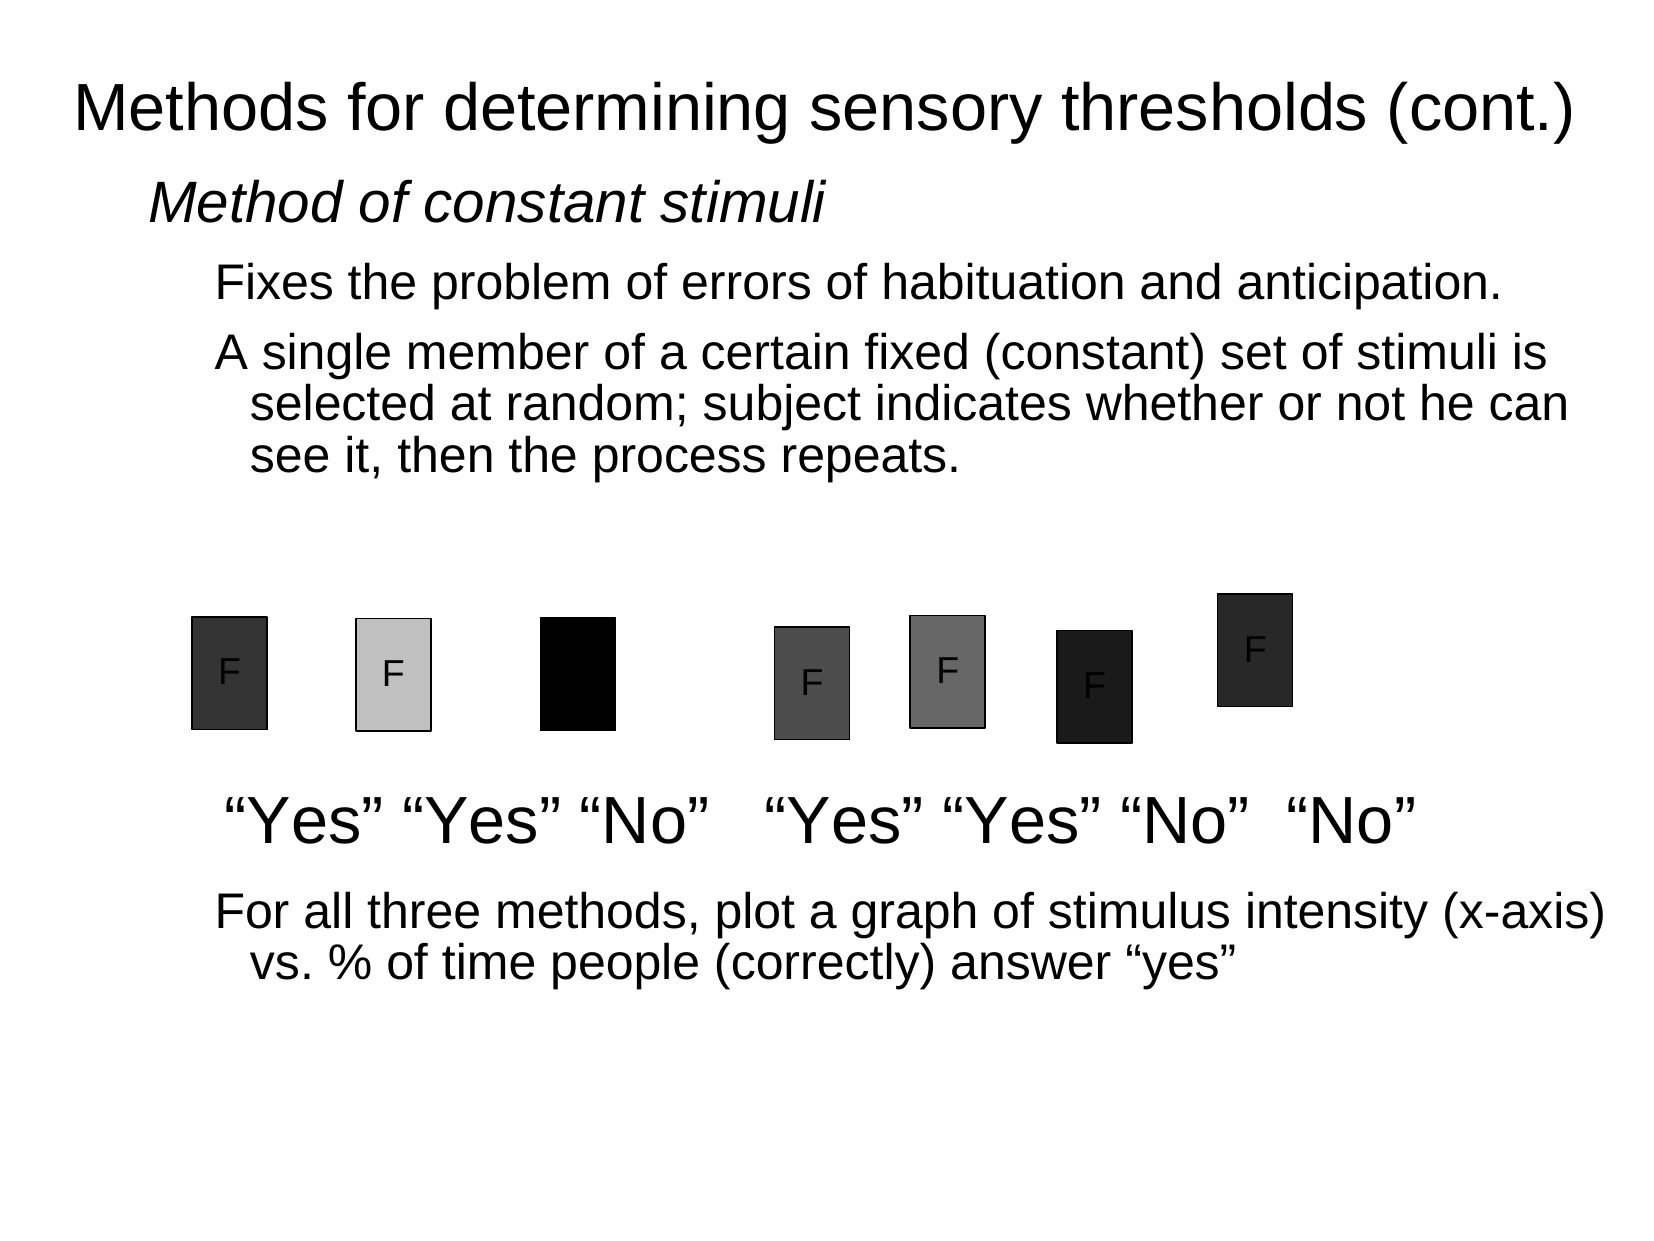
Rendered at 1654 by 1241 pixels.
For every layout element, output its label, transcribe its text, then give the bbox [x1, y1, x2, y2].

text_box F [910, 615, 986, 729]
text_box F [355, 618, 431, 732]
text_box “Yes” “Yes” “No” “Yes” “Yes” “No” “No” For all three methods, plot a graph of stimulus intensity (x-axis) vs. % of time people (correctly) answer “yes” [37, 787, 1613, 991]
text_box F [774, 627, 850, 740]
text_box F [1057, 630, 1133, 743]
text_box F [192, 617, 268, 730]
text_box F [540, 617, 616, 731]
list Methods for determining sensory thresholds (cont.) Method of constant stimuli Fixes the problem of errors of habituation and anticipation. A single member of a certain fixed (constant) set of stimuli is selected at random; subject indicates whether or not he can see it, then the process repeats. [37, 75, 1650, 509]
text_box F [1217, 594, 1293, 707]
